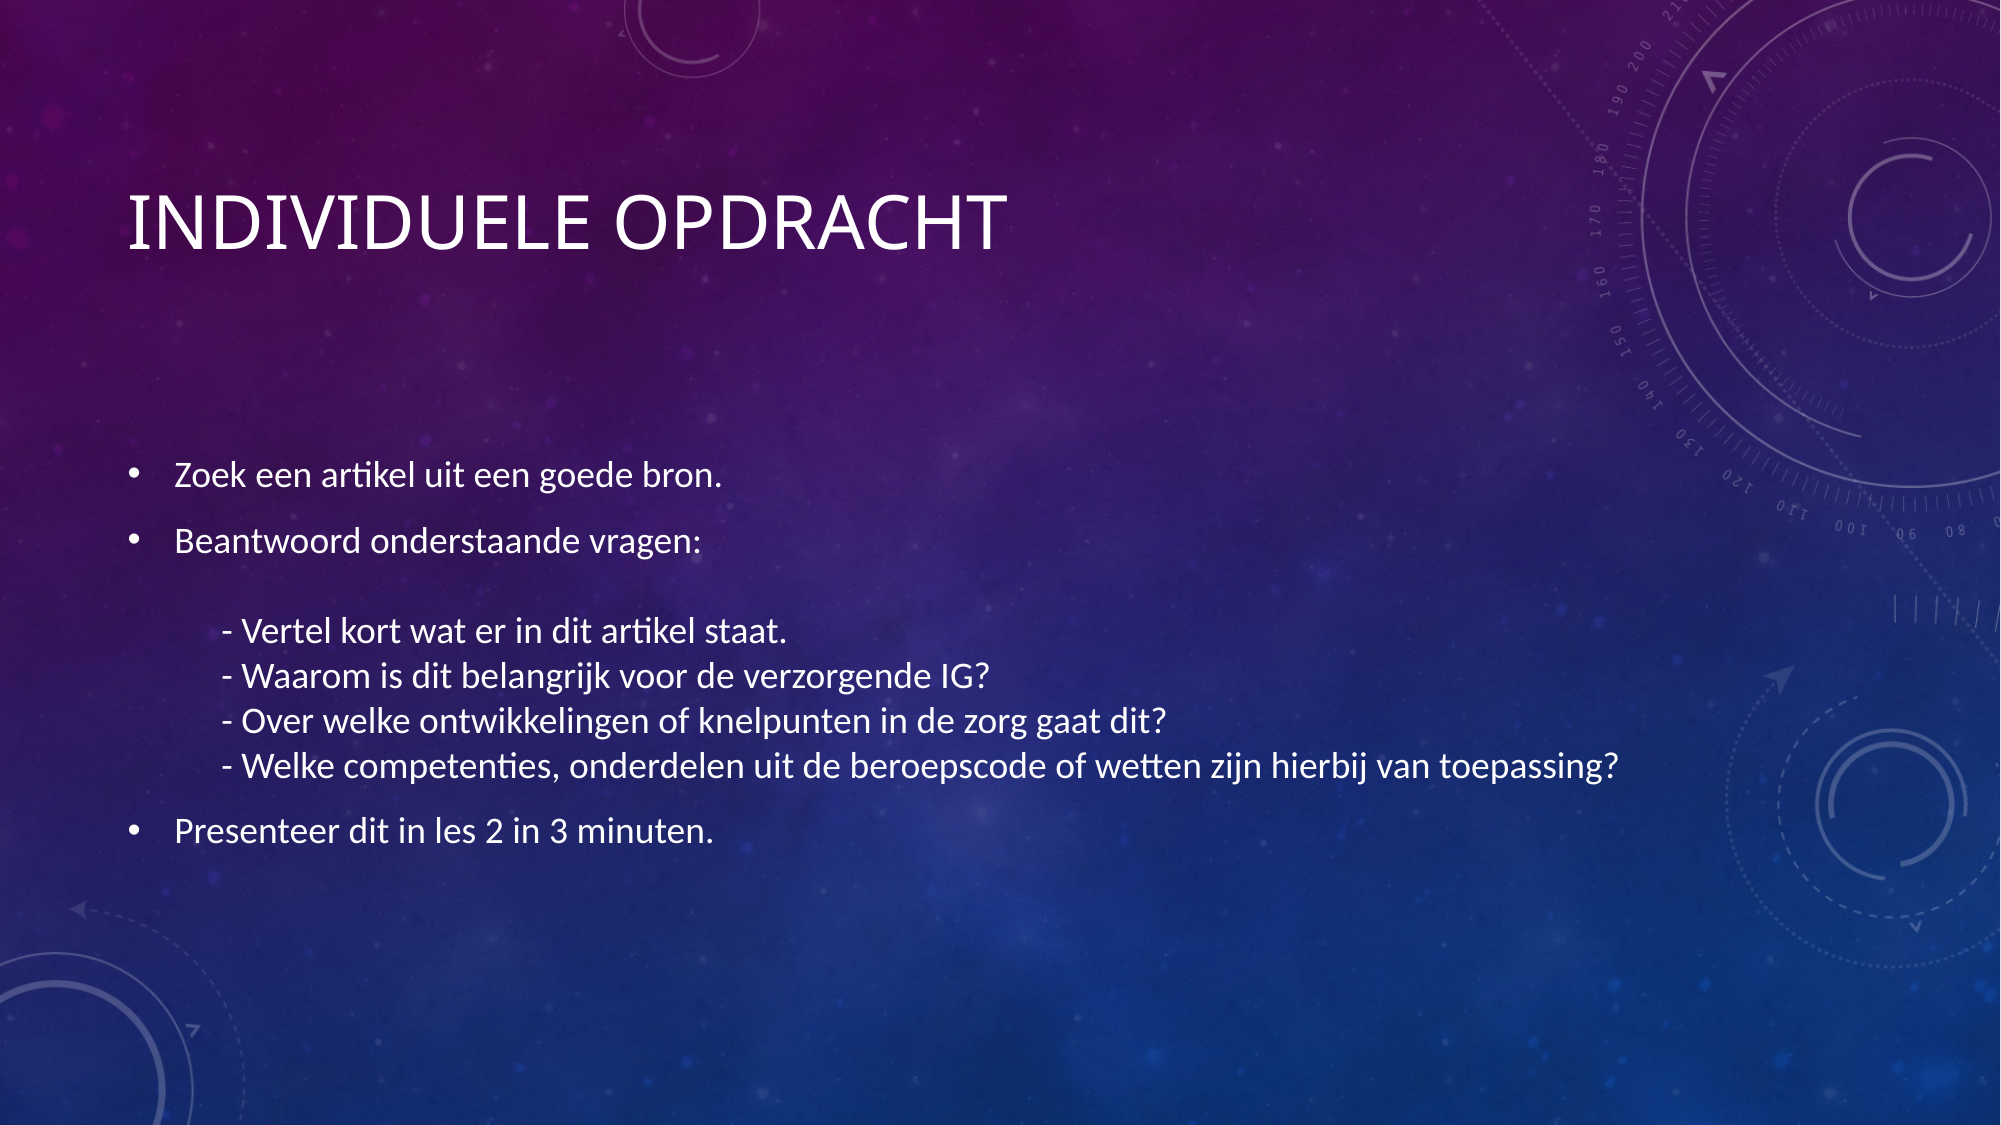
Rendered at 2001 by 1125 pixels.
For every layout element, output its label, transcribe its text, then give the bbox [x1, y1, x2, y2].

title Individuele opdracht [112, 99, 1775, 339]
list Zoek een artikel uit een goede bron. Beantwoord onderstaande vragen: - Vertel kort wat er in dit artikel staat. - Waarom is dit belangrijk voor de verzorgende IG? - Over welke ontwikkelingen of knelpunten in de zorg gaat dit? - Welke competenties, onderdelen uit de beroepscode of wetten zijn hierbij van toepassing? Presenteer dit in les 2 in 3 minuten. [112, 351, 1775, 950]
